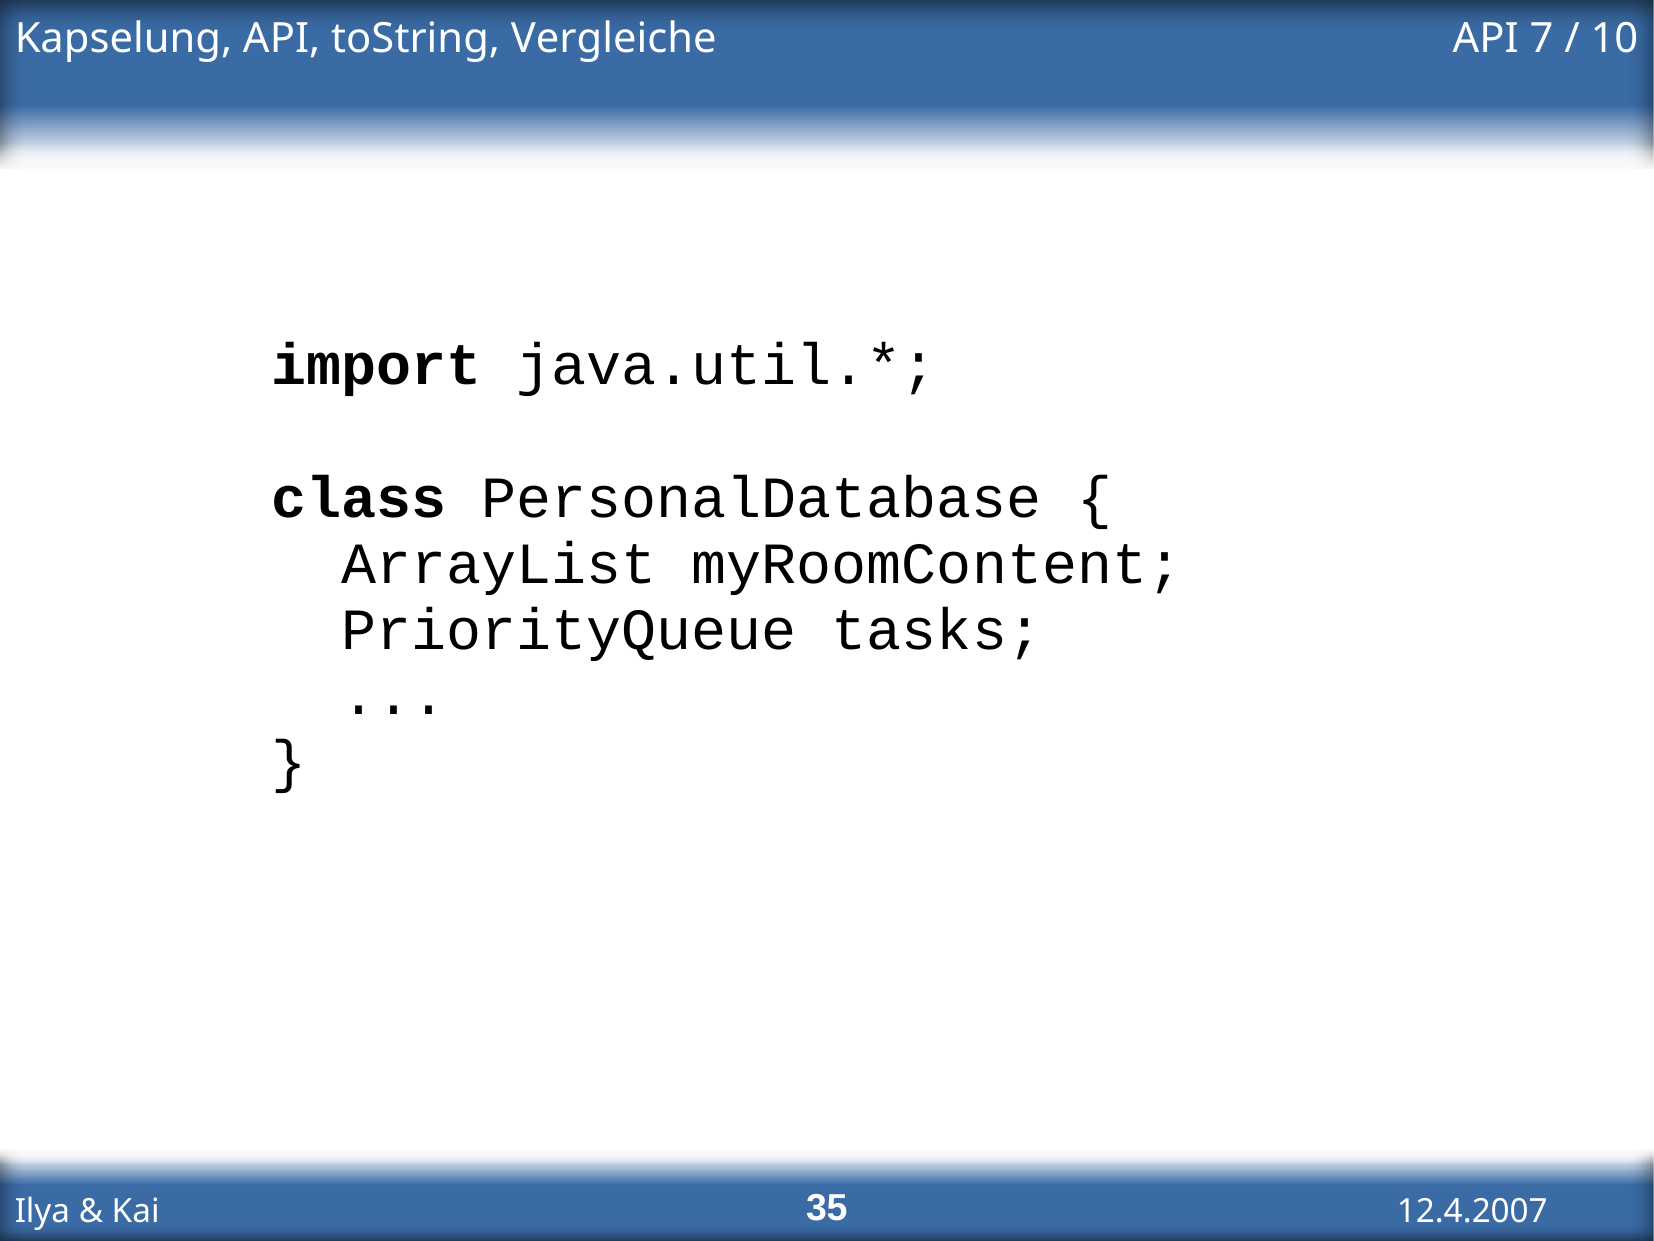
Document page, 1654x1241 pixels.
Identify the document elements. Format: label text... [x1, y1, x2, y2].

picture [0, 0, 1654, 169]
text_box API 7 / 10 [1226, 0, 1654, 73]
text_box import java.util.*; class PersonalDatabase { ArrayList myRoomContent; PriorityQueue tasks; ... } [257, 329, 1397, 847]
picture [0, 1149, 1654, 1241]
